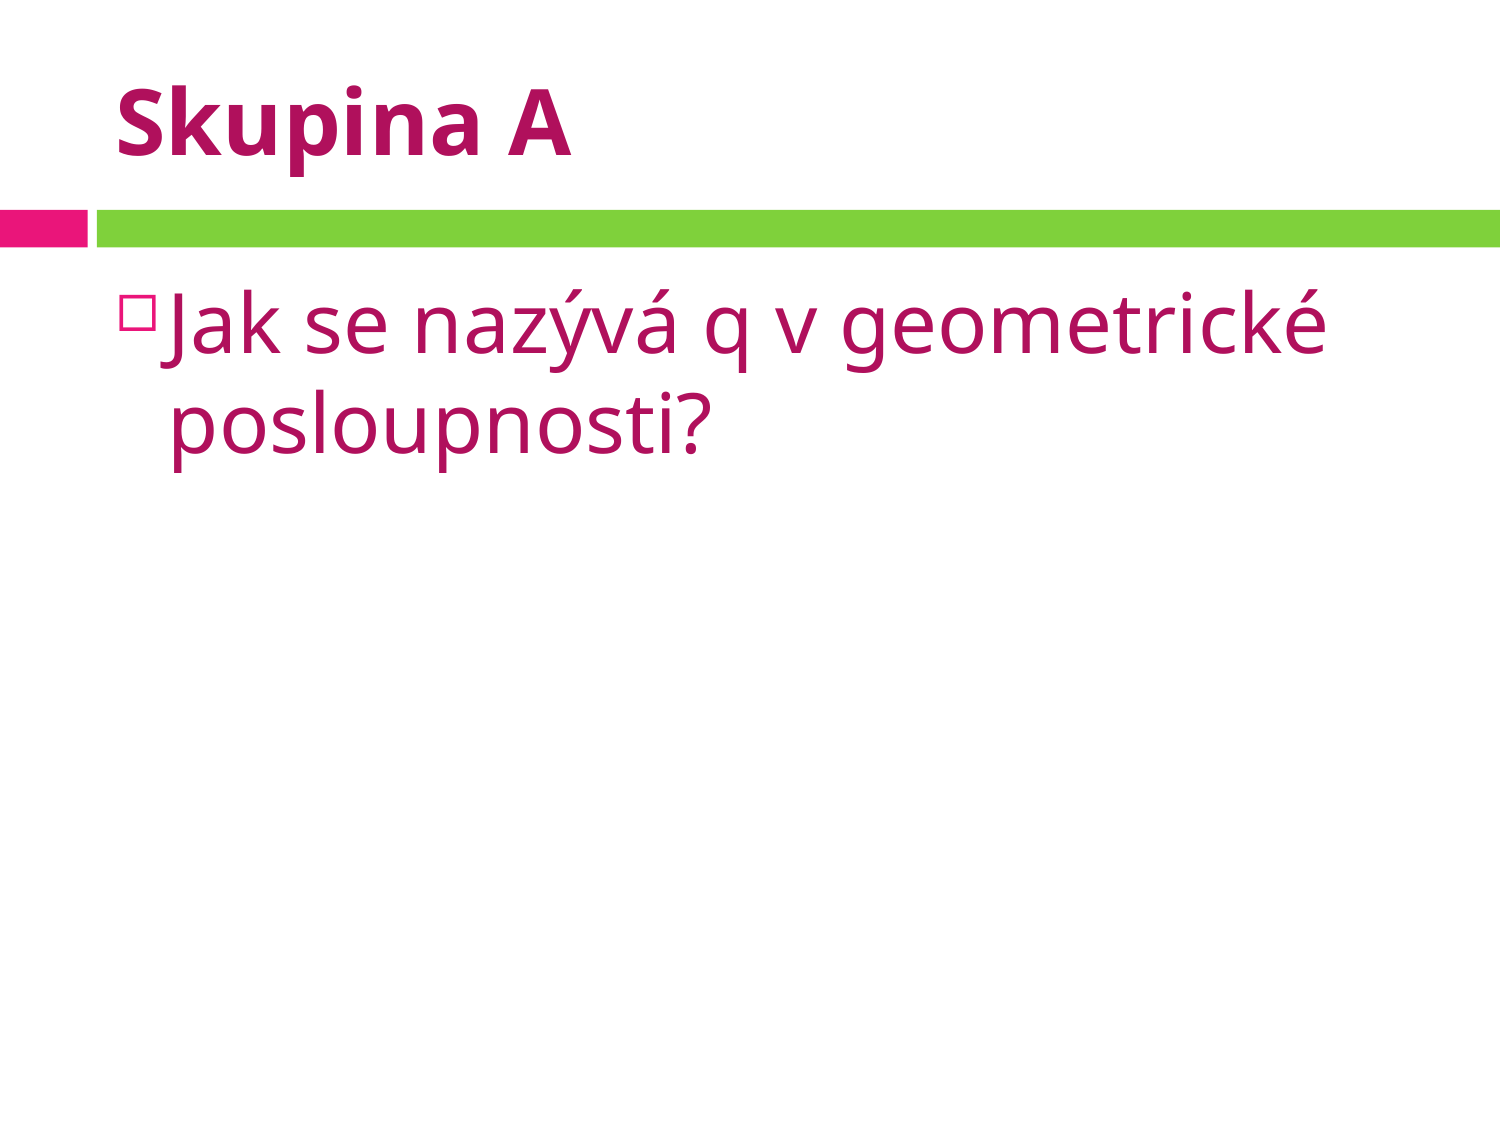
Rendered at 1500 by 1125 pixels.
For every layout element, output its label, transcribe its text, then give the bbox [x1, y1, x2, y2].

title Skupina A [100, 37, 1438, 201]
list Jak se nazývá q v geometrické posloupnosti? [100, 262, 1438, 1001]
